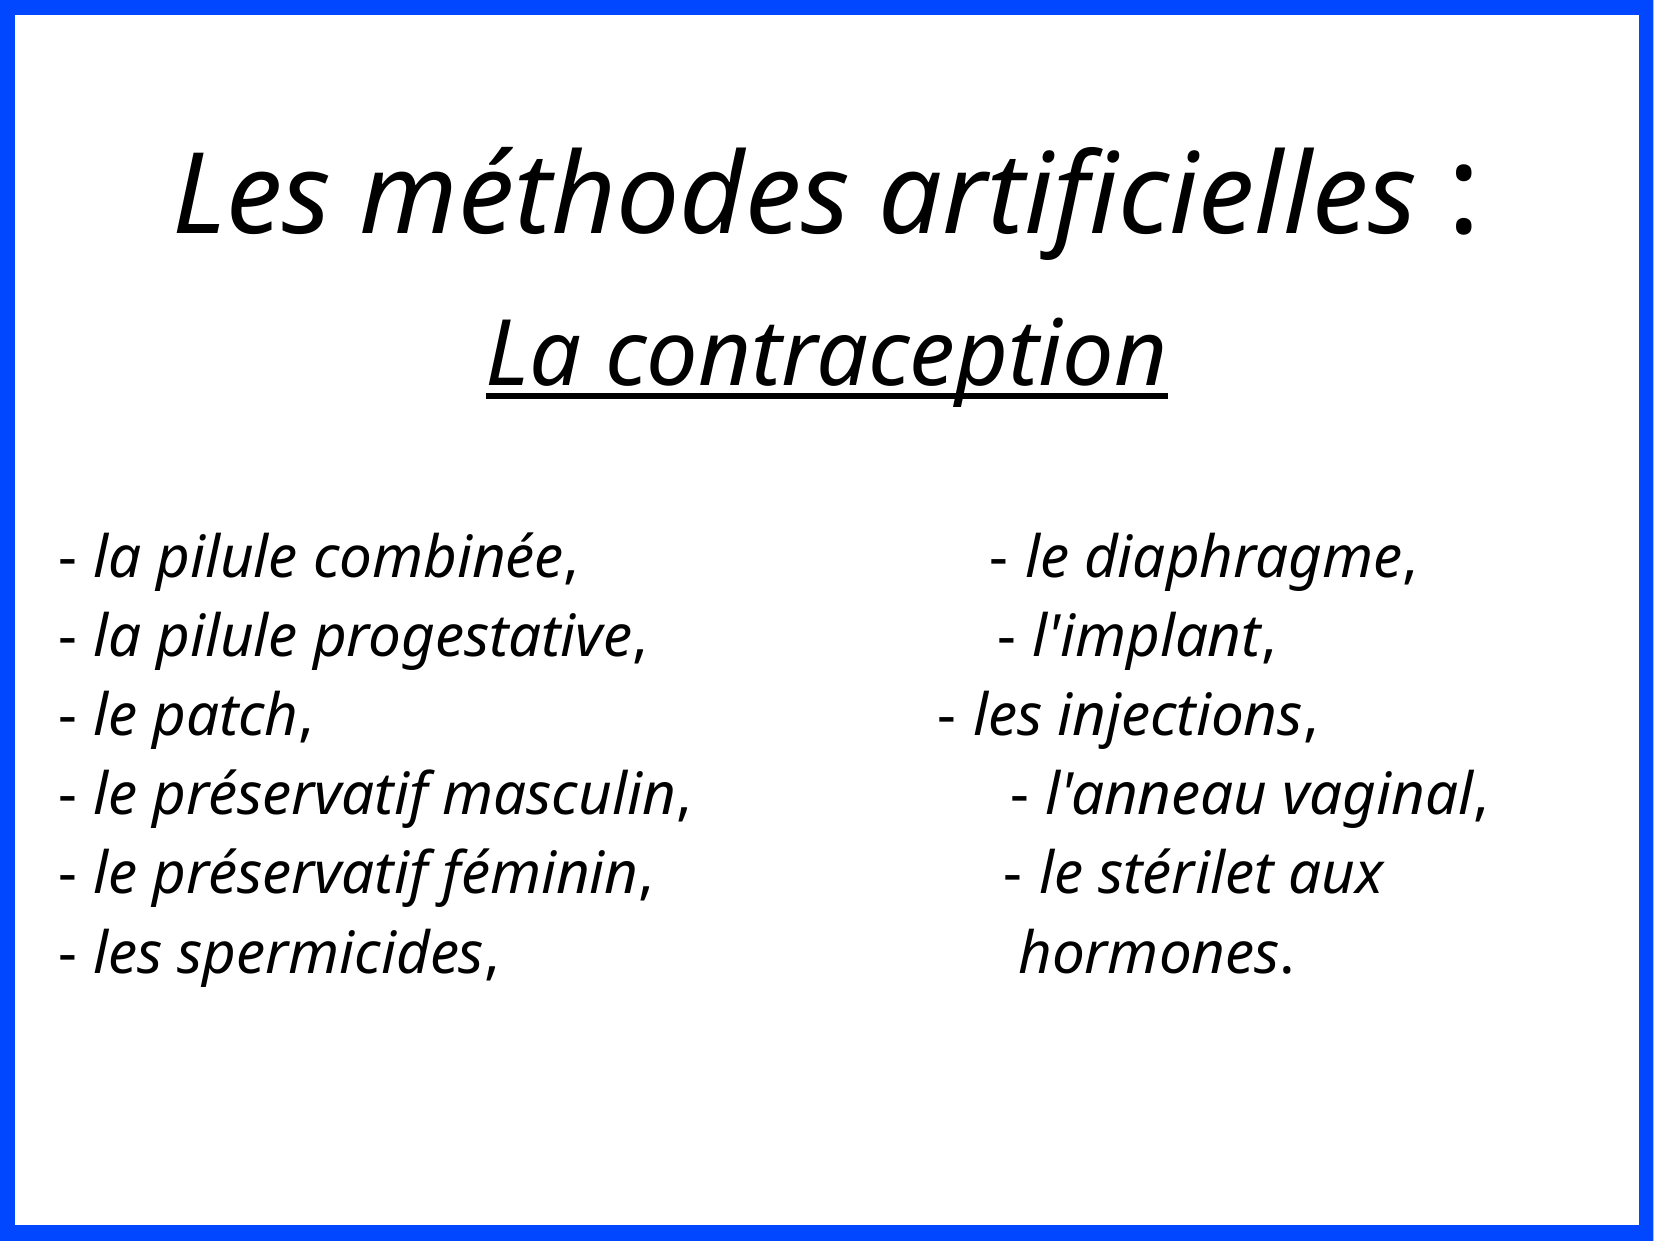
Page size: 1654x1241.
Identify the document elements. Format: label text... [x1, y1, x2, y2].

text_box La contraception [88, 265, 1565, 413]
title Les méthodes artificielles : [82, 44, 1571, 325]
text_box - la pilule combinée, - le diaphragme, - la pilule progestative, - l'implant, - le patch, - les injections, - le préservatif masculin, - l'anneau vaginal, - le préservatif féminin, - le stérilet aux - les spermicides, hormones. [29, 413, 1654, 1241]
